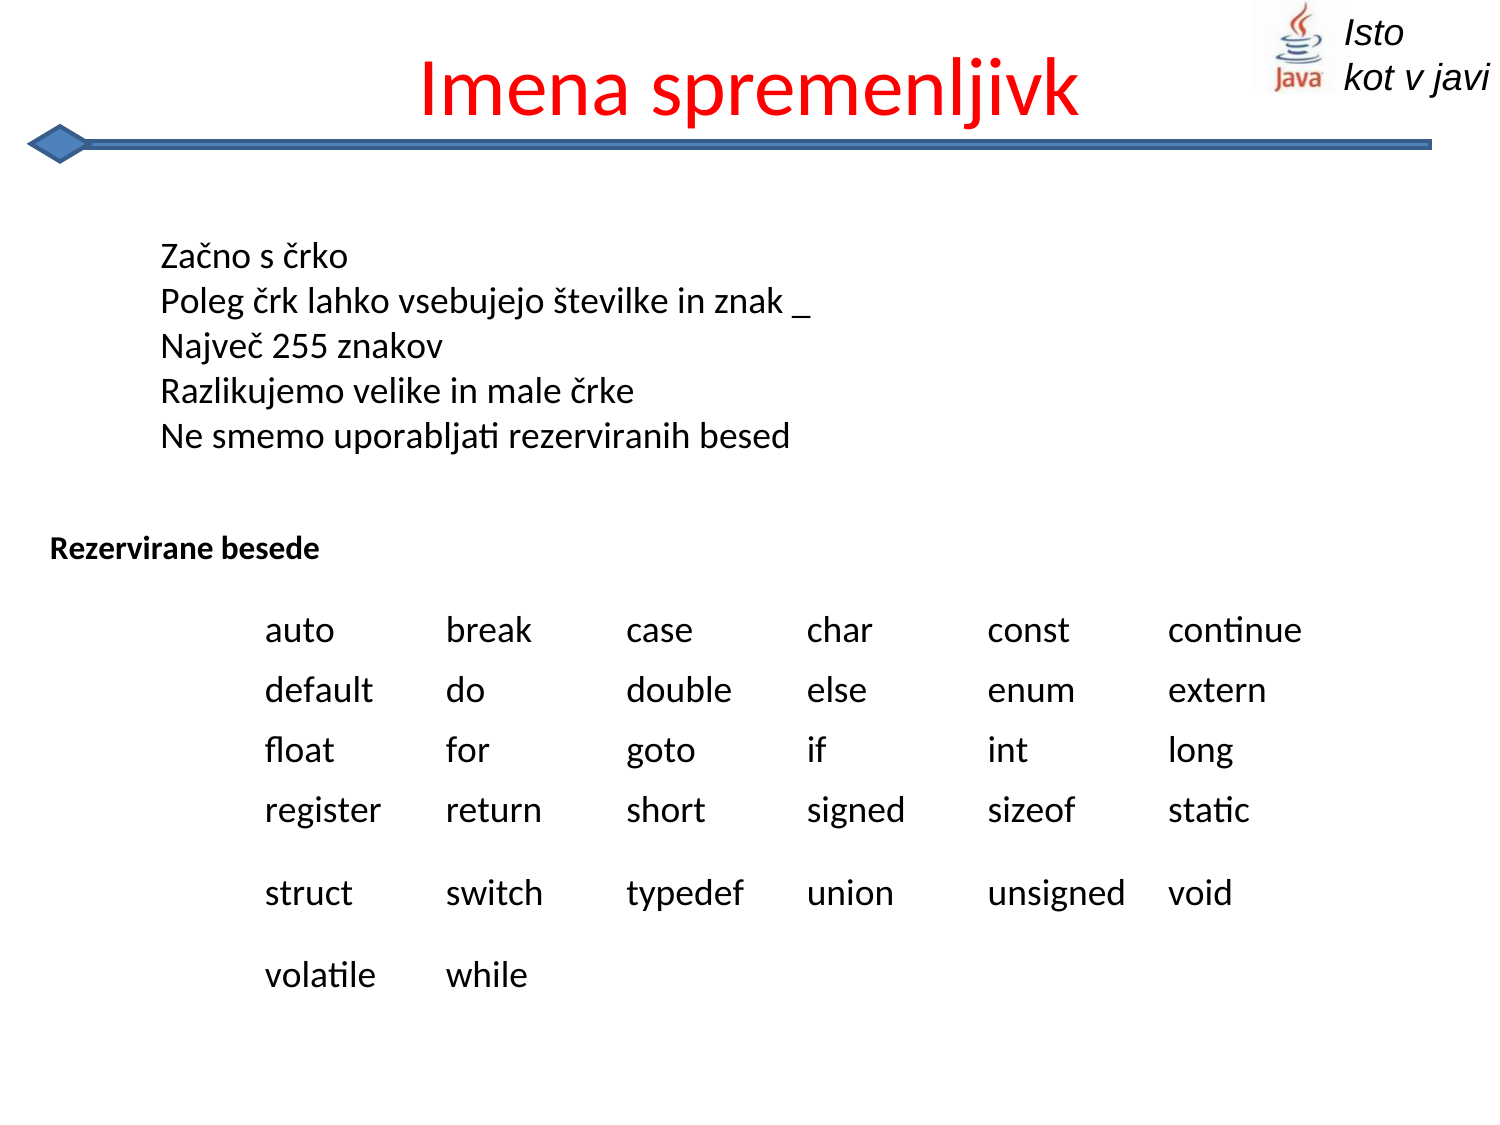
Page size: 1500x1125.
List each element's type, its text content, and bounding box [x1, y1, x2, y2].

table_cell else [792, 658, 973, 718]
table_cell double [611, 658, 792, 718]
table_cell unsigned [973, 838, 1153, 943]
text_box Isto kot v javi [1329, 0, 1500, 106]
table_header auto [250, 614, 431, 658]
table_cell sizeof [973, 778, 1153, 838]
table_cell signed [792, 778, 973, 838]
table_cell default [250, 658, 431, 718]
table_cell for [431, 718, 611, 778]
table_header case [611, 598, 792, 658]
table_header char [792, 598, 973, 658]
table_cell [973, 943, 1153, 1003]
table_cell long [1153, 718, 1334, 778]
table_cell while [431, 943, 611, 1003]
table_header continue [1153, 598, 1334, 658]
table_cell goto [611, 718, 792, 778]
table_cell void [1153, 838, 1334, 943]
table_cell volatile [250, 943, 431, 1003]
table_cell float [250, 718, 431, 778]
table_cell register [250, 778, 431, 838]
table_header const [973, 598, 1153, 658]
table_cell [792, 943, 973, 1003]
table_cell union [792, 838, 973, 943]
table_cell enum [973, 658, 1153, 718]
table_cell typedef [611, 838, 792, 943]
table_cell short [611, 778, 792, 838]
table_cell static [1153, 778, 1334, 838]
text_box Začno s črko Poleg črk lahko vsebujejo številke in znak _ Največ 255 znakov Razlikujemo velike in male črke Ne smemo uporabljati rezerviranih besed [128, 223, 1172, 464]
title Imena spremenljivk [75, 23, 1426, 141]
table_cell struct [250, 838, 431, 943]
picture [1251, 0, 1329, 94]
table_cell int [973, 718, 1153, 778]
table_cell [611, 943, 792, 1003]
table_cell switch [431, 838, 611, 943]
table_cell extern [1153, 658, 1334, 718]
table_cell [1153, 943, 1334, 1003]
table_cell do [431, 658, 611, 718]
table_cell if [792, 718, 973, 778]
text_box Rezervirane besede [35, 518, 539, 614]
table_header break [431, 598, 611, 658]
table_cell return [431, 778, 611, 838]
